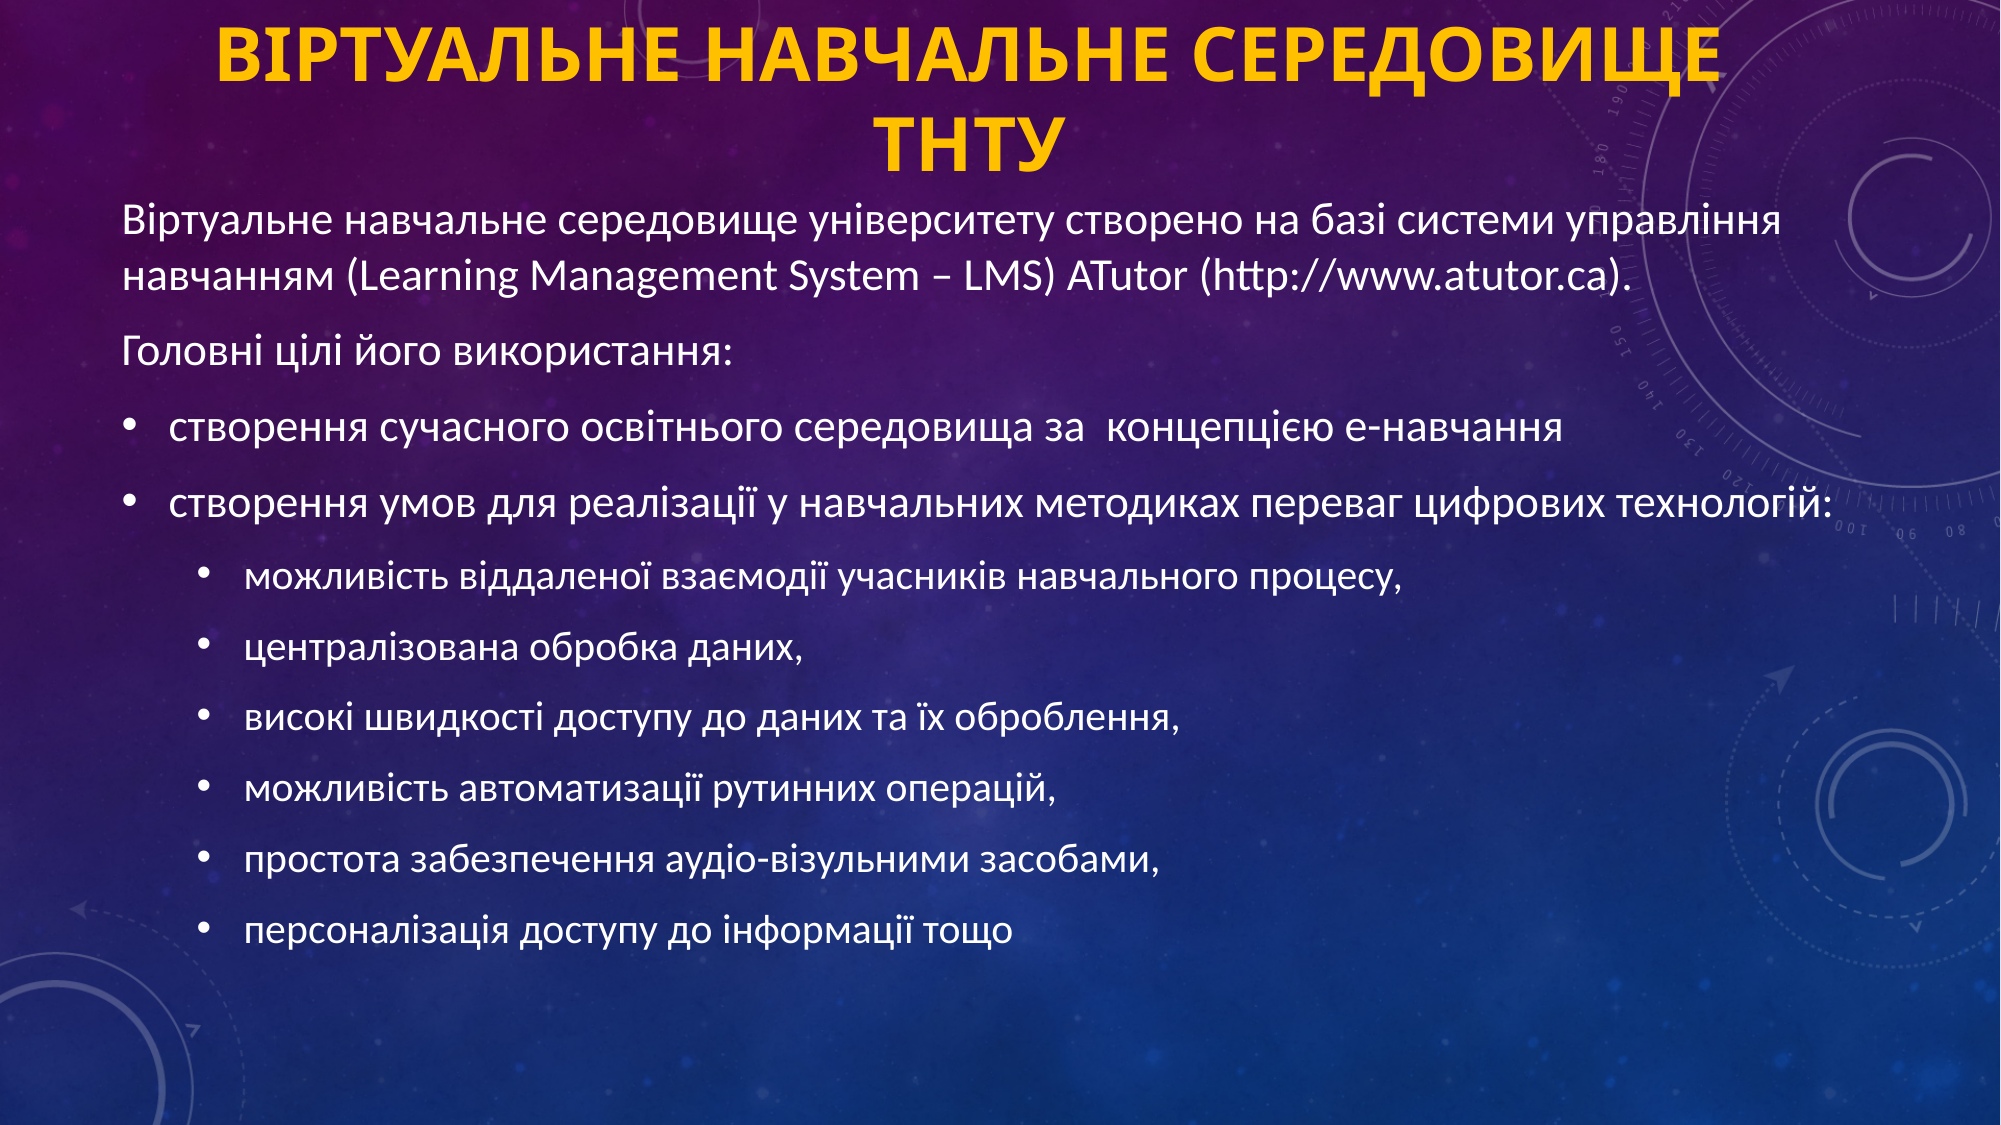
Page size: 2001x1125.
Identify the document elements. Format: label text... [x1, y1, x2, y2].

list Віртуальне навчальне середовище університету створено на базі системи управління навчанням (Learning Management System – LMS) ATutor (http://www.atutor.ca). Головні цілі його використання: створення сучасного освітнього середовища за концепцією е-навчання створення умов для реалізації у навчальних методиках переваг цифрових технологій: можливість віддаленої взаємодії учасників навчального процесу, централізована обробка даних, високі швидкості доступу до даних та їх оброблення, можливість автоматизації рутинних операцій, простота забезпечення аудіо-візульними засобами, персоналізація доступу до інформації тощо [106, 181, 1871, 1076]
picture [0, 0, 2001, 1125]
title віртуальнЕ навчальнЕ середовищЕ ТНТУ [138, 28, 1801, 164]
